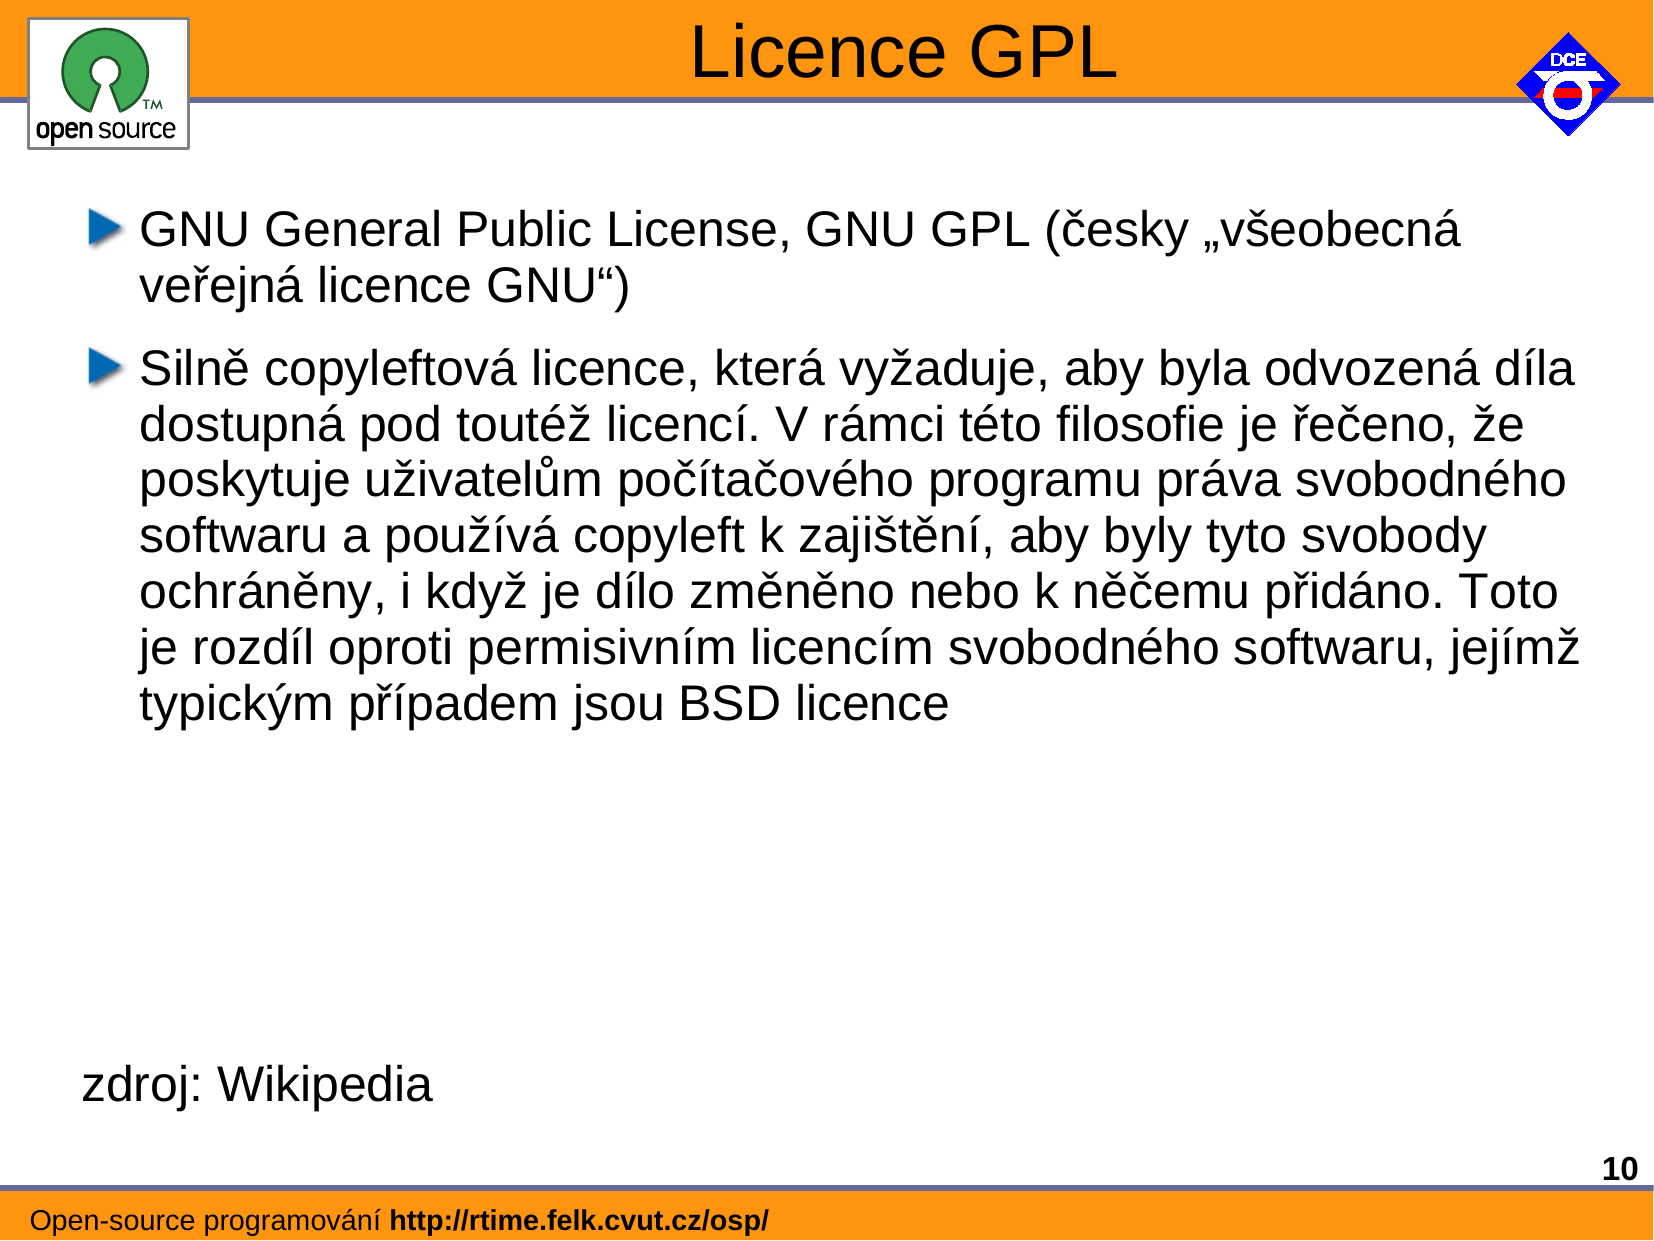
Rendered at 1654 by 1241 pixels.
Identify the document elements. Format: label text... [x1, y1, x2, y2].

list GNU General Public License, GNU GPL (česky „všeobecná veřejná licence GNU“) Silně copyleftová licence, která vyžaduje, aby byla odvozená díla dostupná pod toutéž licencí. V rámci této filosofie je řečeno, že poskytuje uživatelům počítačového programu práva svobodného softwaru a používá copyleft k zajištění, aby byly tyto svobody ochráněny, i když je dílo změněno nebo k něčemu přidáno. Toto je rozdíl oproti permisivním licencím svobodného softwaru, jejímž typickým případem jsou BSD licence [68, 201, 1592, 1063]
title Licence GPL [178, 4, 1631, 98]
text_box zdroj: Wikipedia [75, 1050, 988, 1125]
